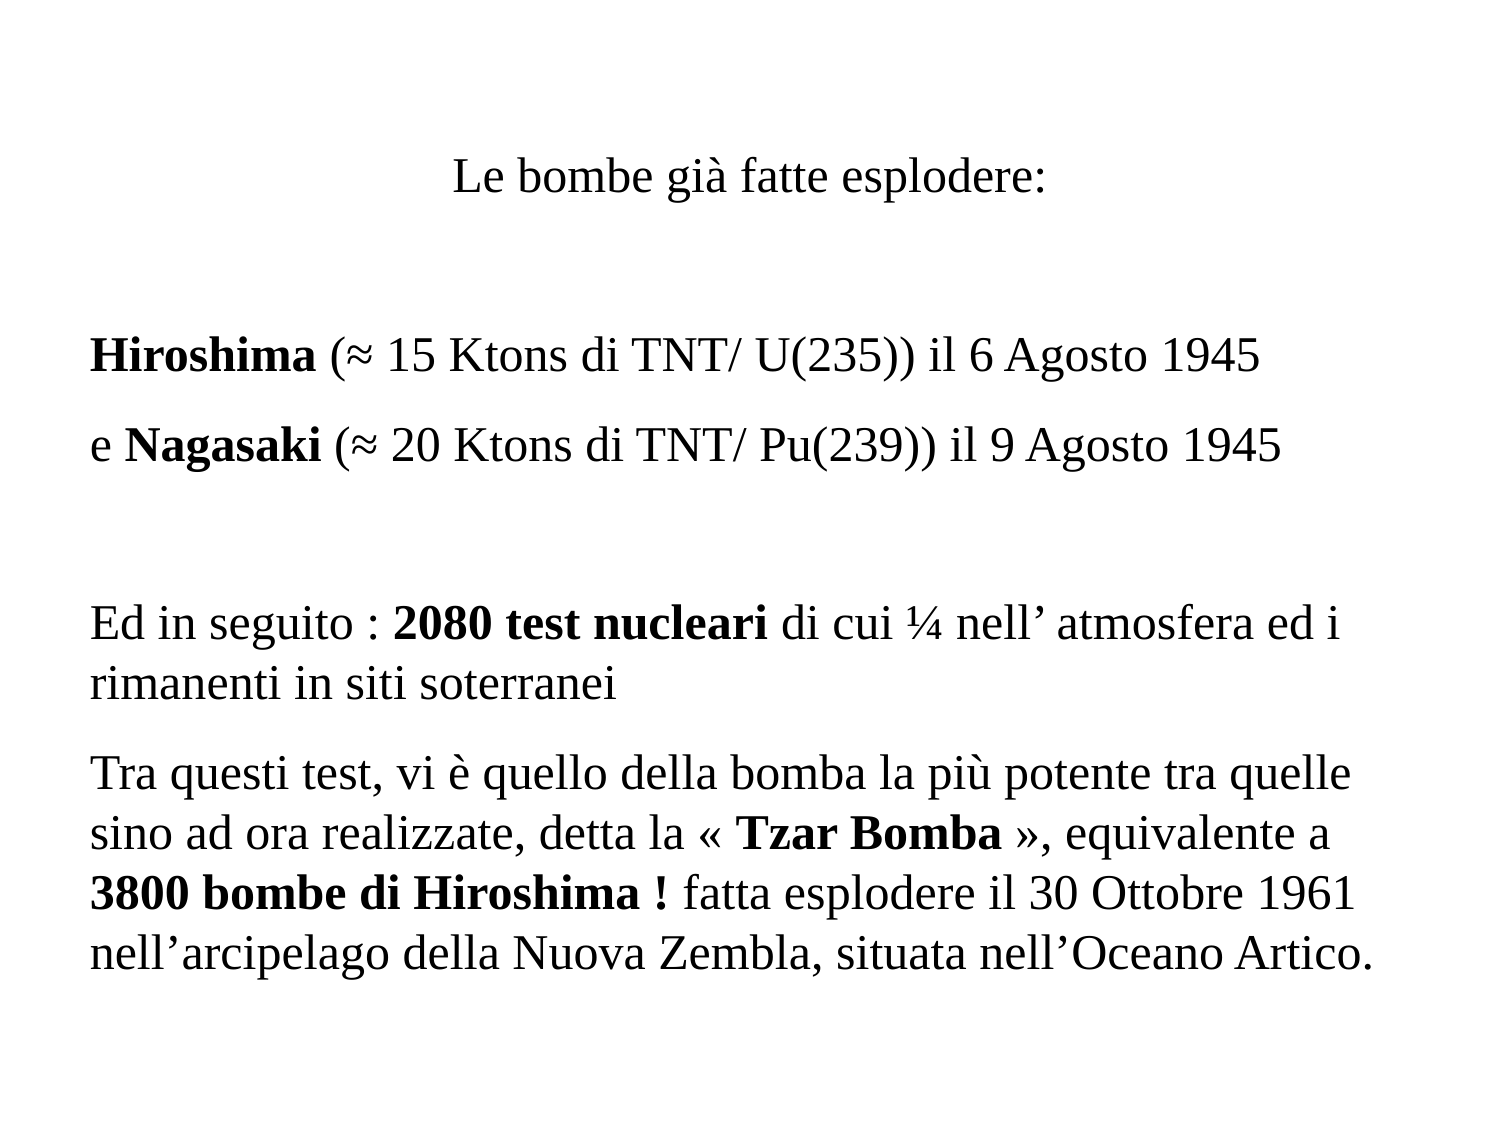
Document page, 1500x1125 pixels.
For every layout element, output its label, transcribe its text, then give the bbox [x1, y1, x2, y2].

list Le bombe già fatte esplodere: Hiroshima (≈ 15 Ktons di TNT/ U(235)) il 6 Agosto 1945 e Nagasaki (≈ 20 Ktons di TNT/ Pu(239)) il 9 Agosto 1945 Ed in seguito : 2080 test nucleari di cui ¼ nell’ atmosfera ed i rimanenti in siti soterranei Tra questi test, vi è quello della bomba la più potente tra quelle sino ad ora realizzate, detta la « Tzar Bomba », equivalente a 3800 bombe di Hiroshima ! fatta esplodere il 30 Ottobre 1961 nell’arcipelago della Nuova Zembla, situata nell’Oceano Artico. [75, 55, 1425, 1005]
